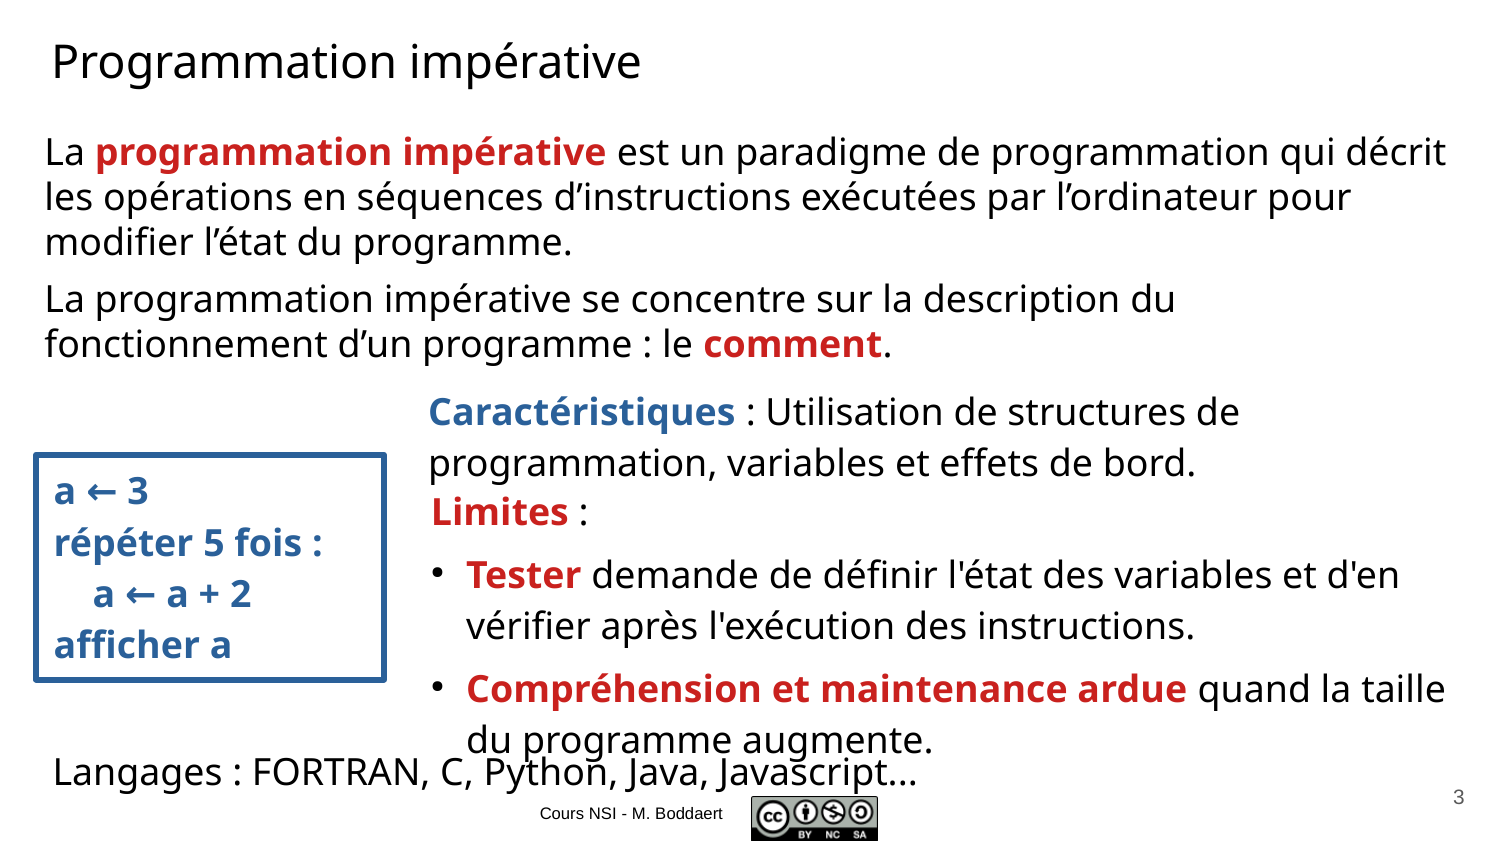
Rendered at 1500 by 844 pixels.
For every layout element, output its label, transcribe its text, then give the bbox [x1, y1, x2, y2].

picture [751, 797, 878, 841]
text_box Caractéristiques : Utilisation de structures de programmation, variables et effets de bord. [413, 377, 1500, 480]
title Programmation impérative [51, 13, 1449, 108]
text_box Langages : FORTRAN, C, Python, Java, Javascript... [37, 737, 936, 797]
text_box a ← 3 répéter 5 fois : a ← a + 2 afficher a [36, 454, 384, 650]
text_box La programmation impérative est un paradigme de programmation qui décrit les opérations en séquences d’instructions exécutées par l’ordinateur pour modifier l’état du programme. La programmation impérative se concentre sur la description du fonctionnement d’un programme : le comment. [29, 120, 1477, 384]
slide_number <numéro> [1389, 764, 1480, 830]
text_box Limites : Tester demande de définir l'état des variables et d'en vérifier après l'exécution des instructions. Compréhension et maintenance ardue quand la taille du programme augmente. [415, 478, 1500, 735]
